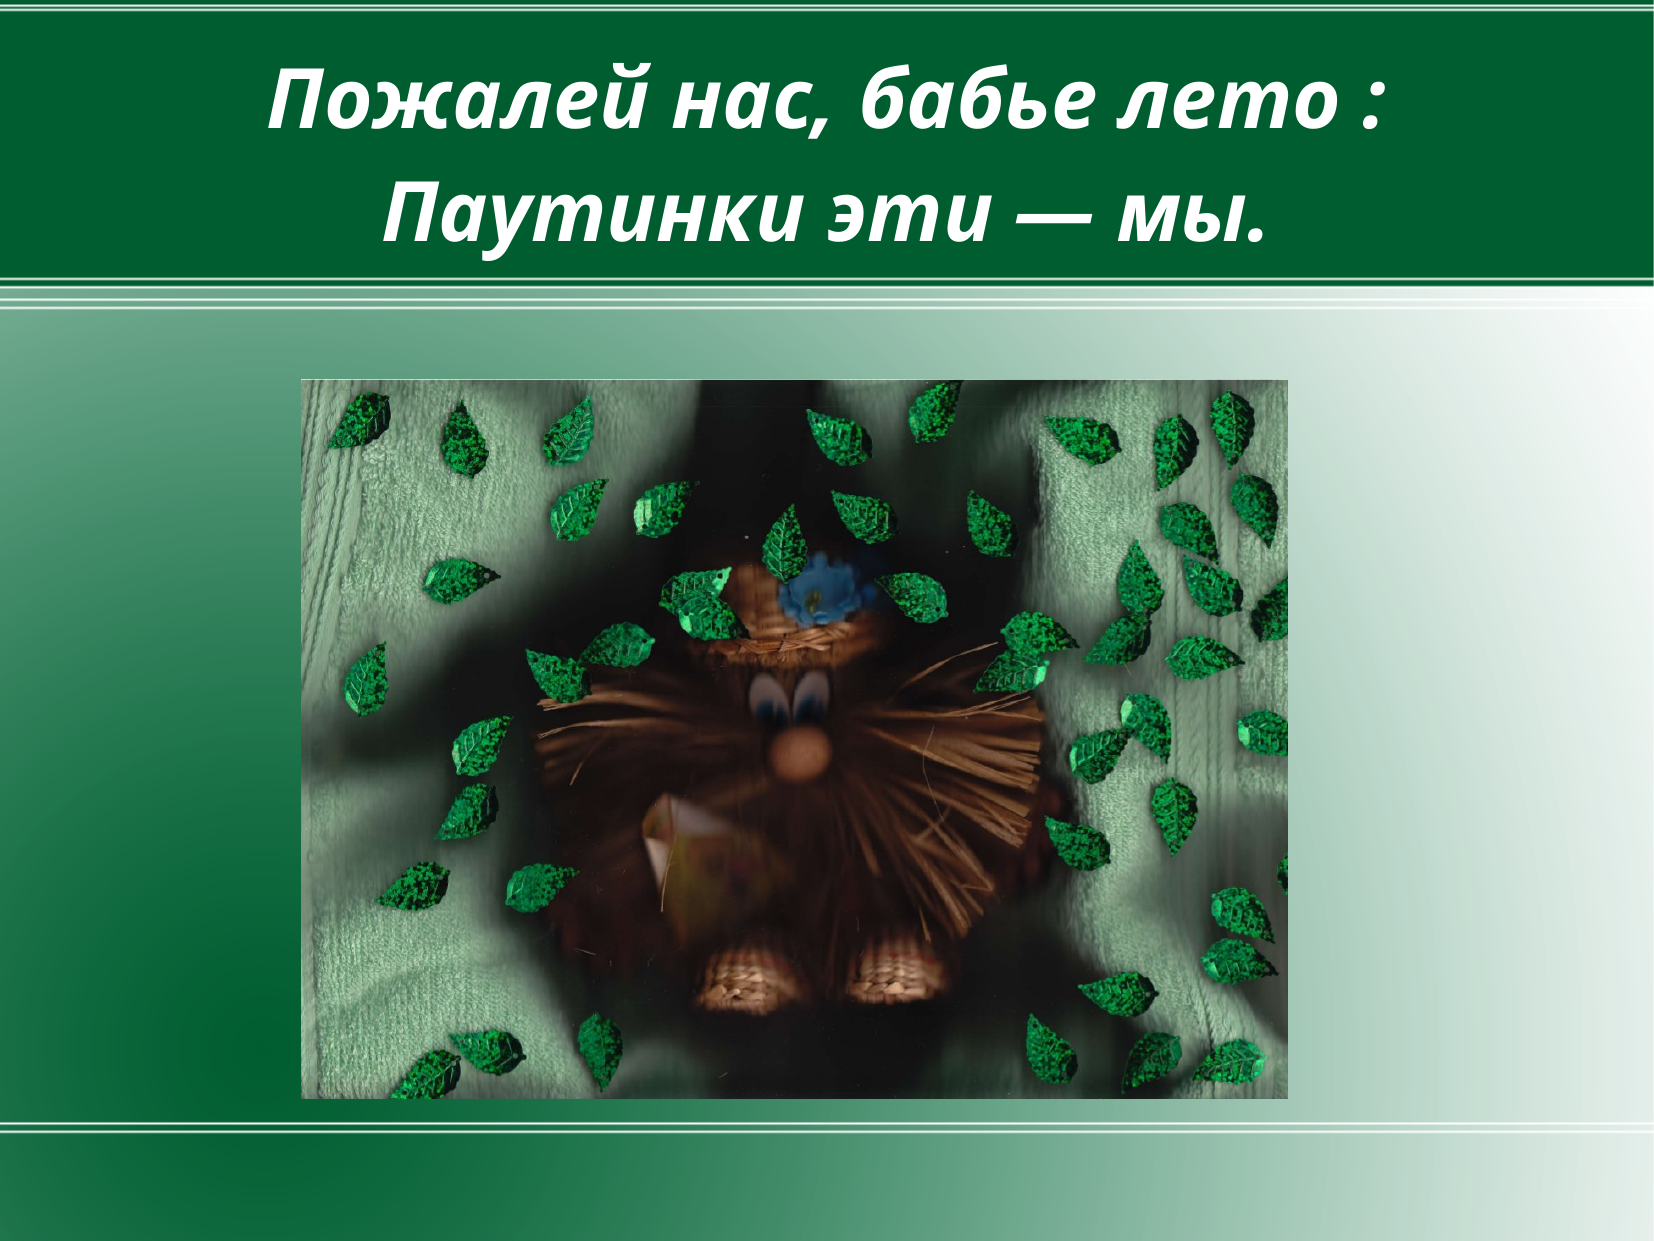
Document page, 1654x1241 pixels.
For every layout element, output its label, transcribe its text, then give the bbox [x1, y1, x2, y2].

picture [0, 0, 1654, 1241]
title Пожалей нас, бабье лето : Паутинки эти ― мы. [82, 49, 1571, 257]
